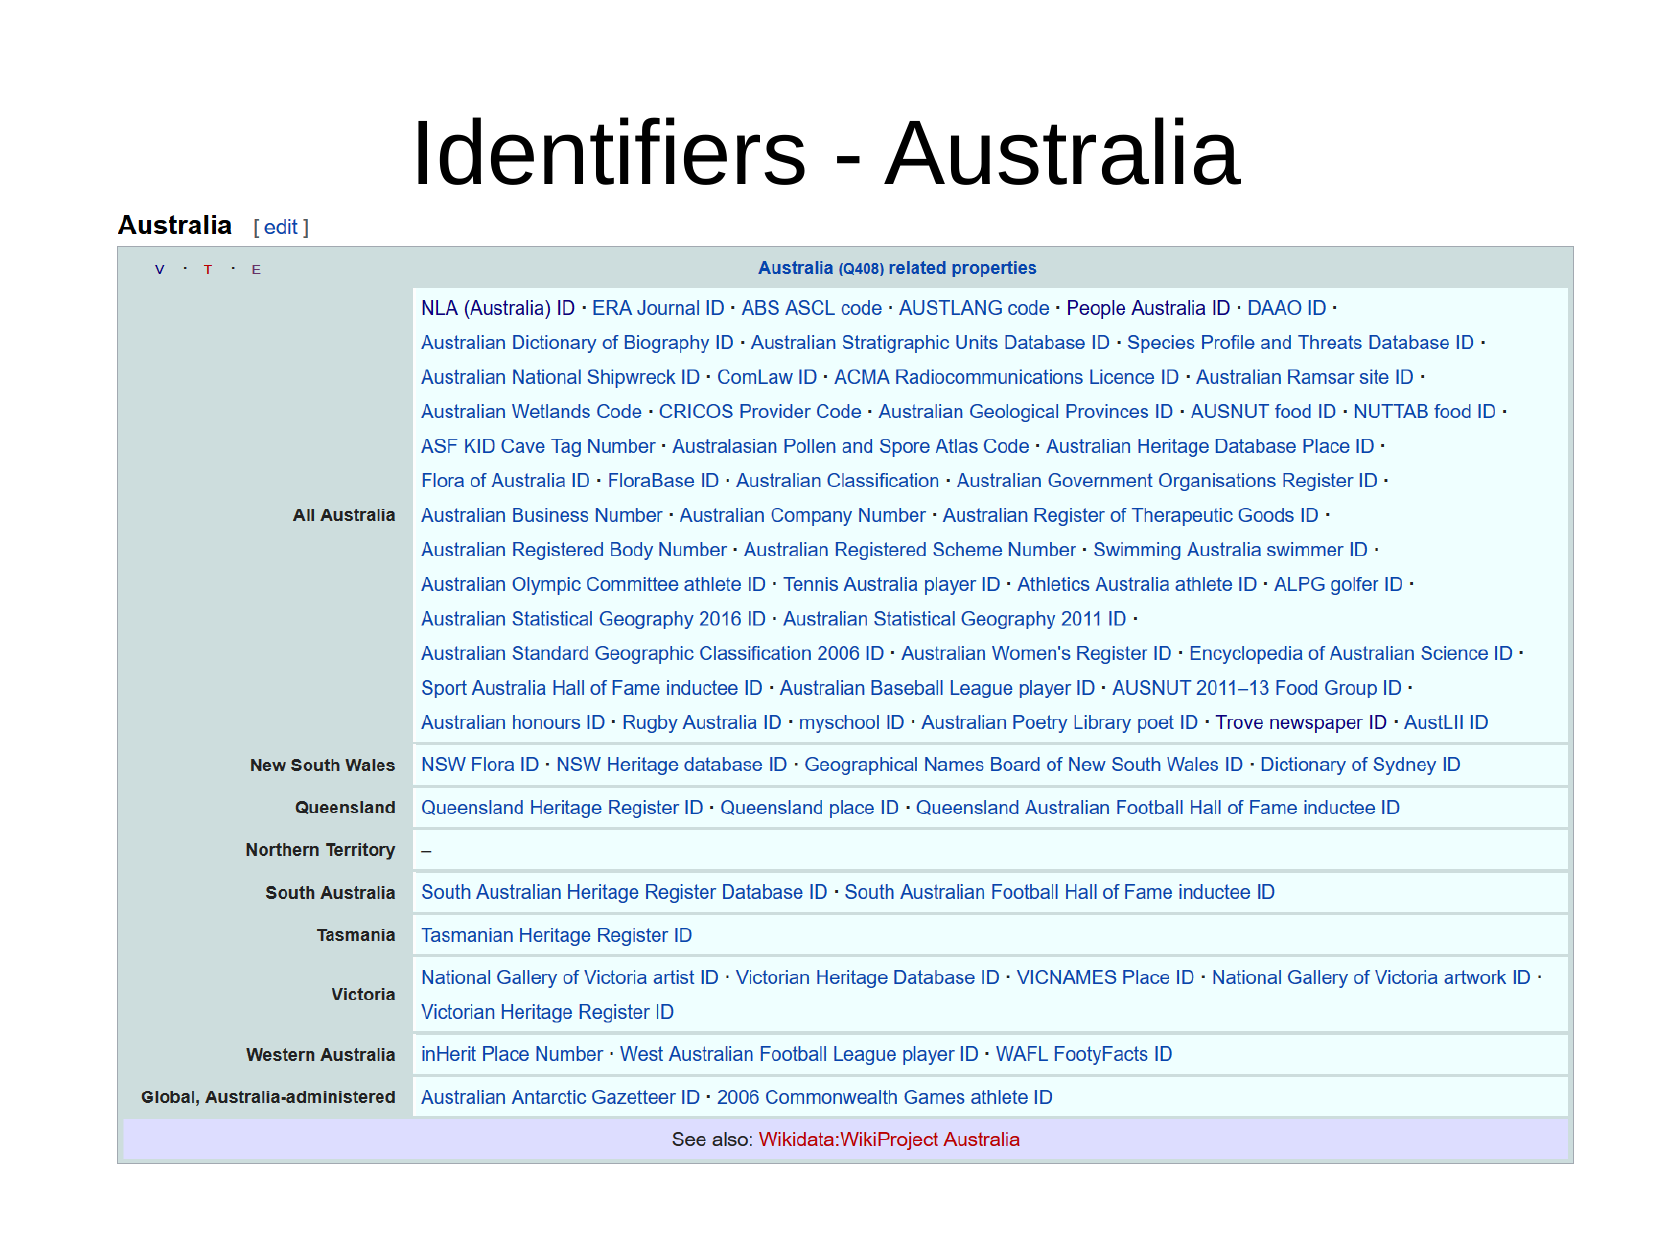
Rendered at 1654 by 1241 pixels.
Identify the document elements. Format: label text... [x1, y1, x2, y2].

title Identifiers - Australia [82, 49, 1571, 257]
picture [100, 206, 1587, 1186]
